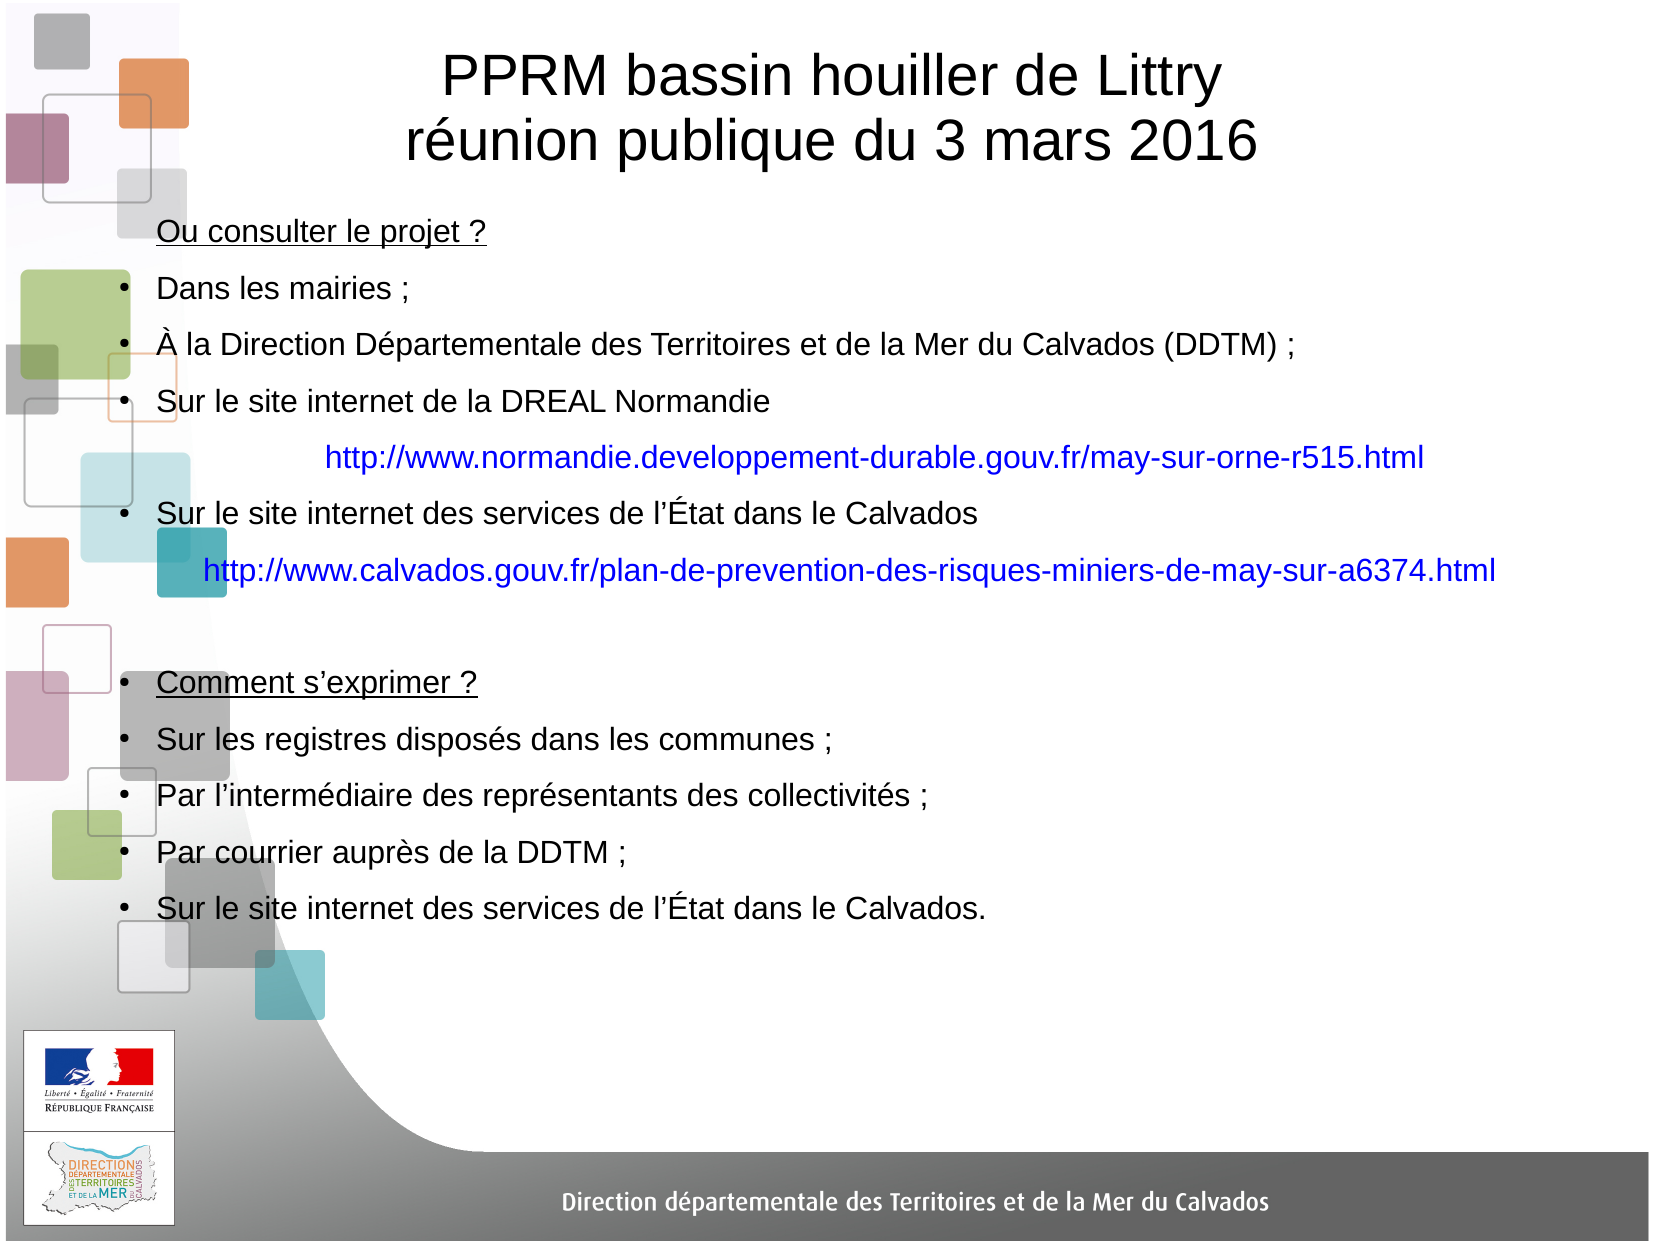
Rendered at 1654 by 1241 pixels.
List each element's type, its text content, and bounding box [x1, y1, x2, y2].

list Ou consulter le projet ? Dans les mairies ; À la Direction Départementale des Territoires et de la Mer du Calvados (DDTM) ; Sur le site internet de la DREAL Normandie http://www.normandie.developpement-durable.gouv.fr/may-sur-orne-r515.html Sur le site internet des services de l’État dans le Calvados http://www.calvados.gouv.fr/plan-de-prevention-des-risques-miniers-de-may-sur-a6374.html Comment s’exprimer ? Sur les registres disposés dans les communes ; Par l’intermédiaire des représentants des collectivités ; Par courrier auprès de la DDTM ; Sur le site internet des services de l’État dans le Calvados. [106, 213, 1595, 934]
picture [5, 3, 1654, 1241]
title PPRM bassin houiller de Littry réunion publique du 3 mars 2016 [35, 43, 1630, 173]
